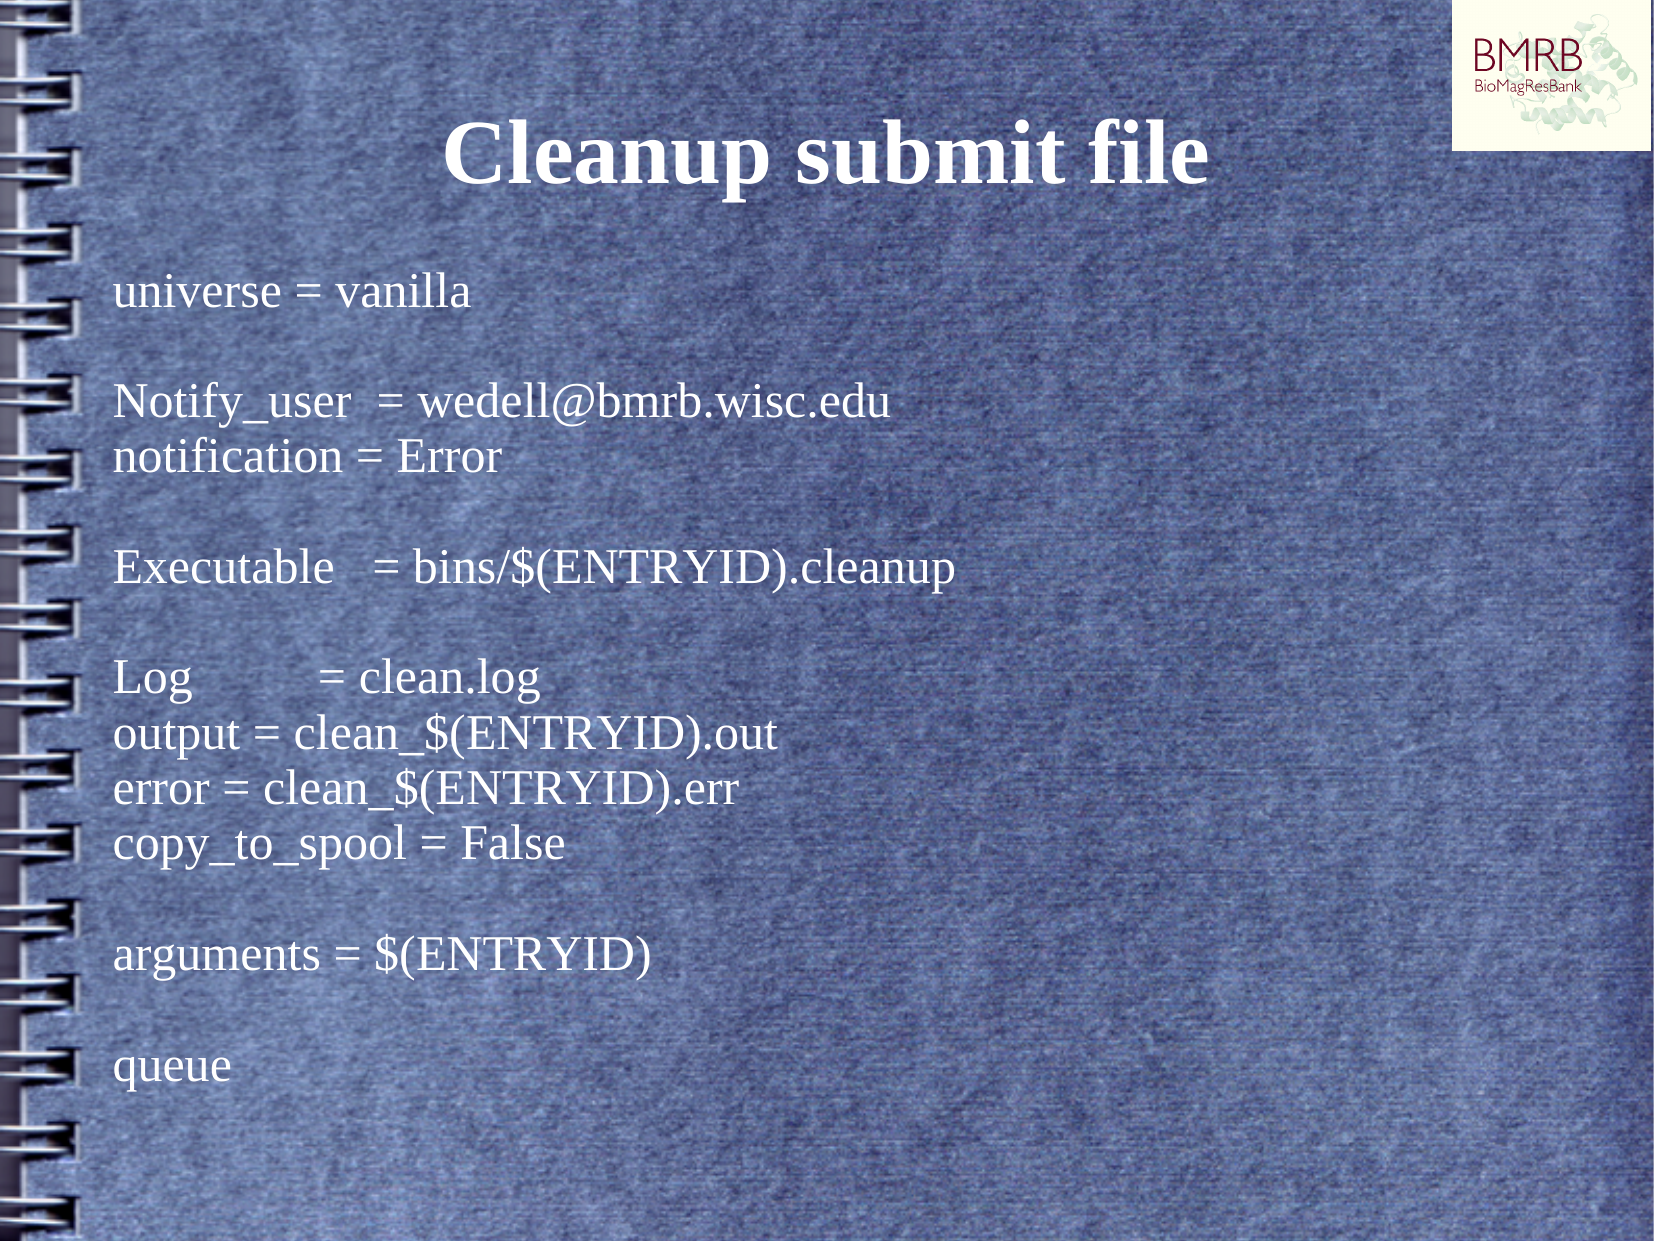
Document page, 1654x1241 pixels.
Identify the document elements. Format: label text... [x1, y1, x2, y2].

picture [0, 0, 1654, 1241]
title Cleanup submit file [82, 49, 1571, 257]
subtitle universe = vanilla Notify_user = wedell@bmrb.wisc.edu notification = Error Executable = bins/$(ENTRYID).cleanup Log = clean.log output = clean_$(ENTRYID).out error = clean_$(ENTRYID).err copy_to_spool = False arguments = $(ENTRYID) queue [112, 262, 1601, 1092]
